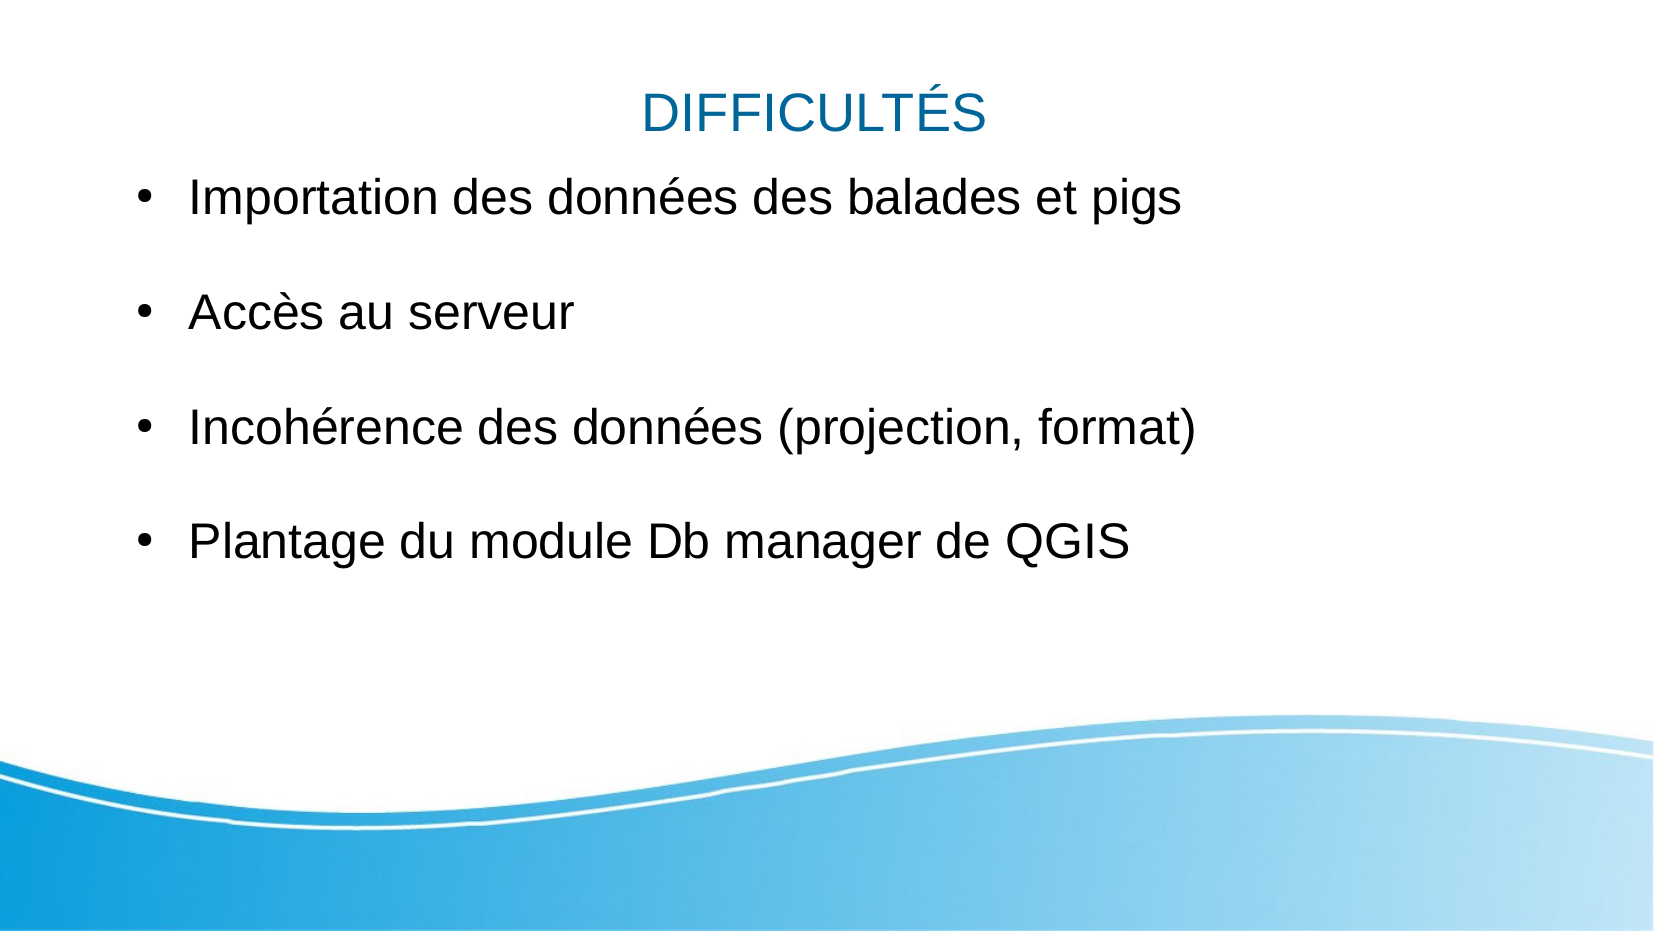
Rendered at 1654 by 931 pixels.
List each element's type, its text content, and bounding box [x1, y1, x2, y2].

picture [0, 714, 1654, 931]
title DIFFICULTÉS [70, 35, 1559, 191]
list Importation des données des balades et pigs Accès au serveur Incohérence des données (projection, format) Plantage du module Db manager de QGIS [118, 169, 1607, 709]
